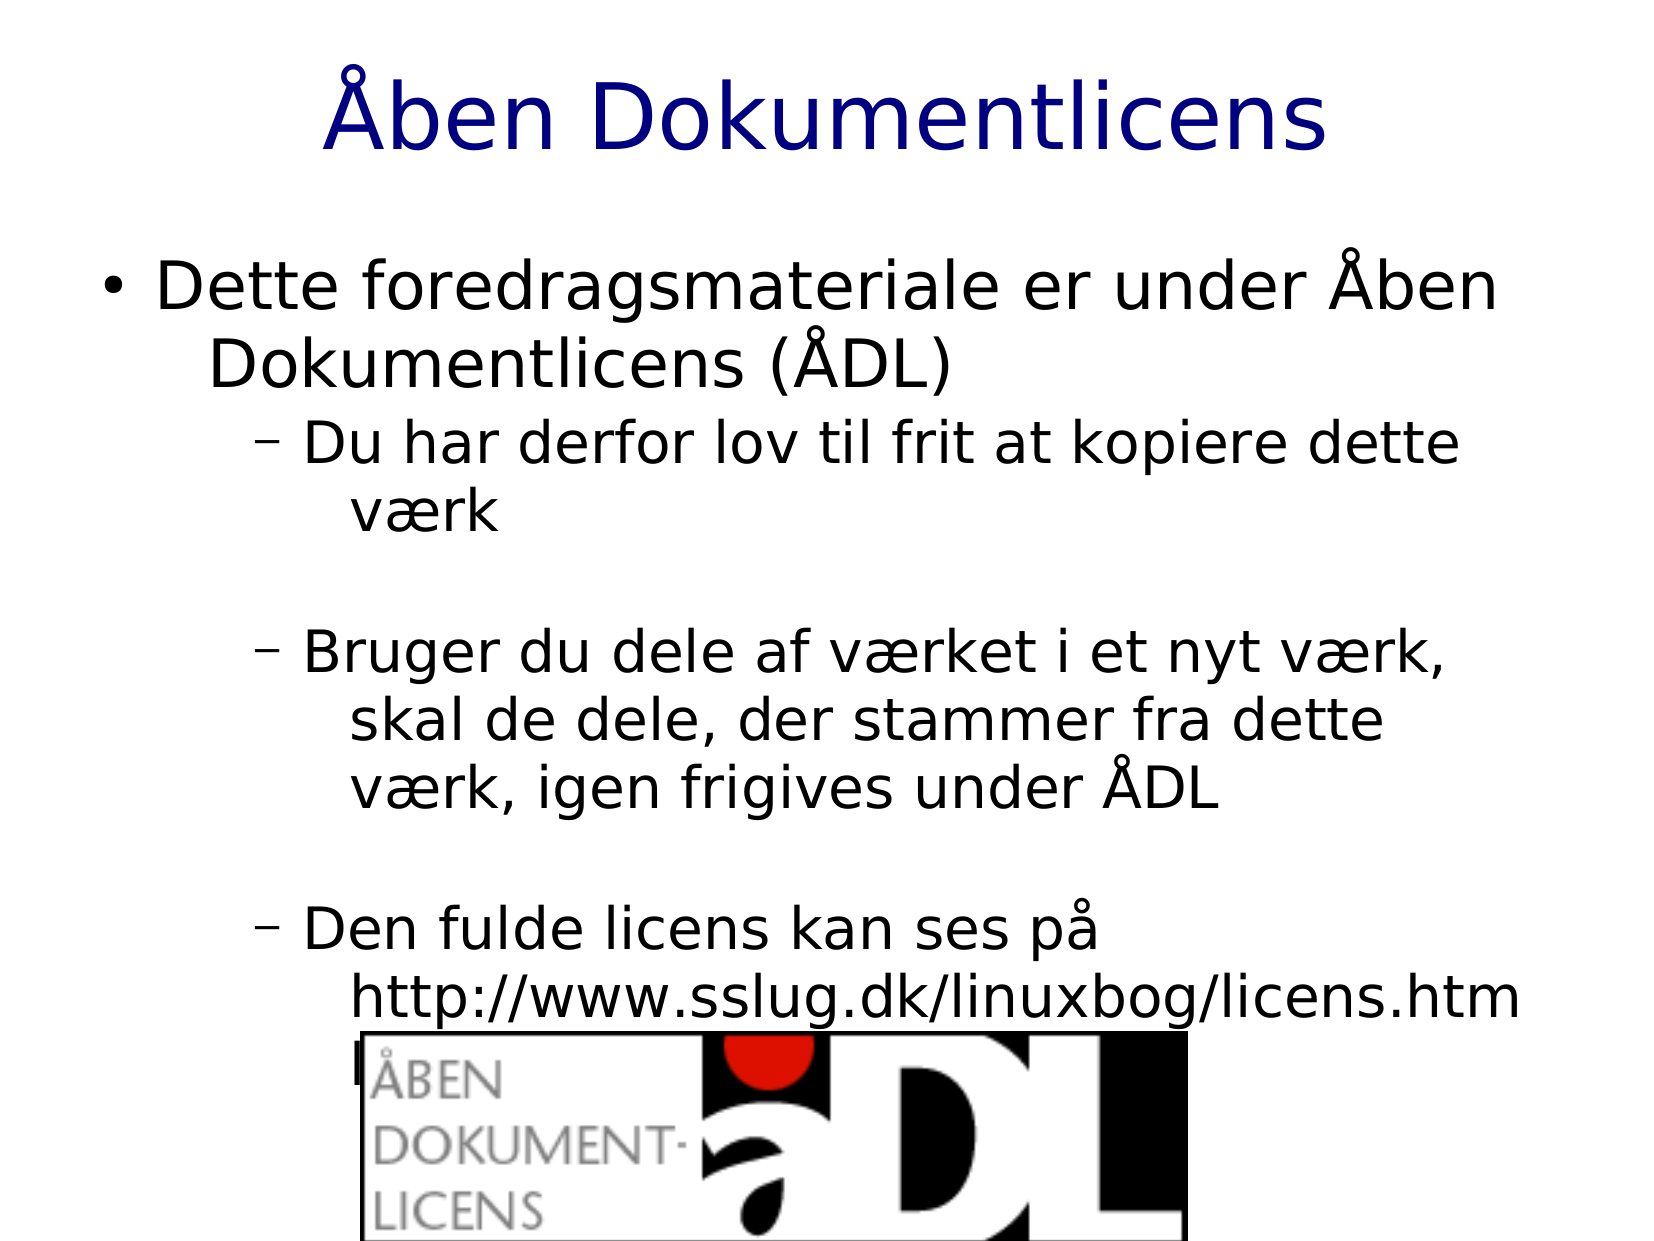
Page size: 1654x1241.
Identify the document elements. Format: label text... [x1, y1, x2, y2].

title Åben Dokumentlicens [119, 14, 1534, 222]
list Dette foredragsmateriale er under Åben Dokumentlicens (ÅDL) Du har derfor lov til frit at kopiere dette værk Bruger du dele af værket i et nyt værk, skal de dele, der stammer fra dette værk, igen frigives under ÅDL Den fulde licens kan ses på http://www.sslug.dk/linuxbog/licens.html [66, 248, 1532, 1148]
picture [360, 1031, 1188, 1241]
